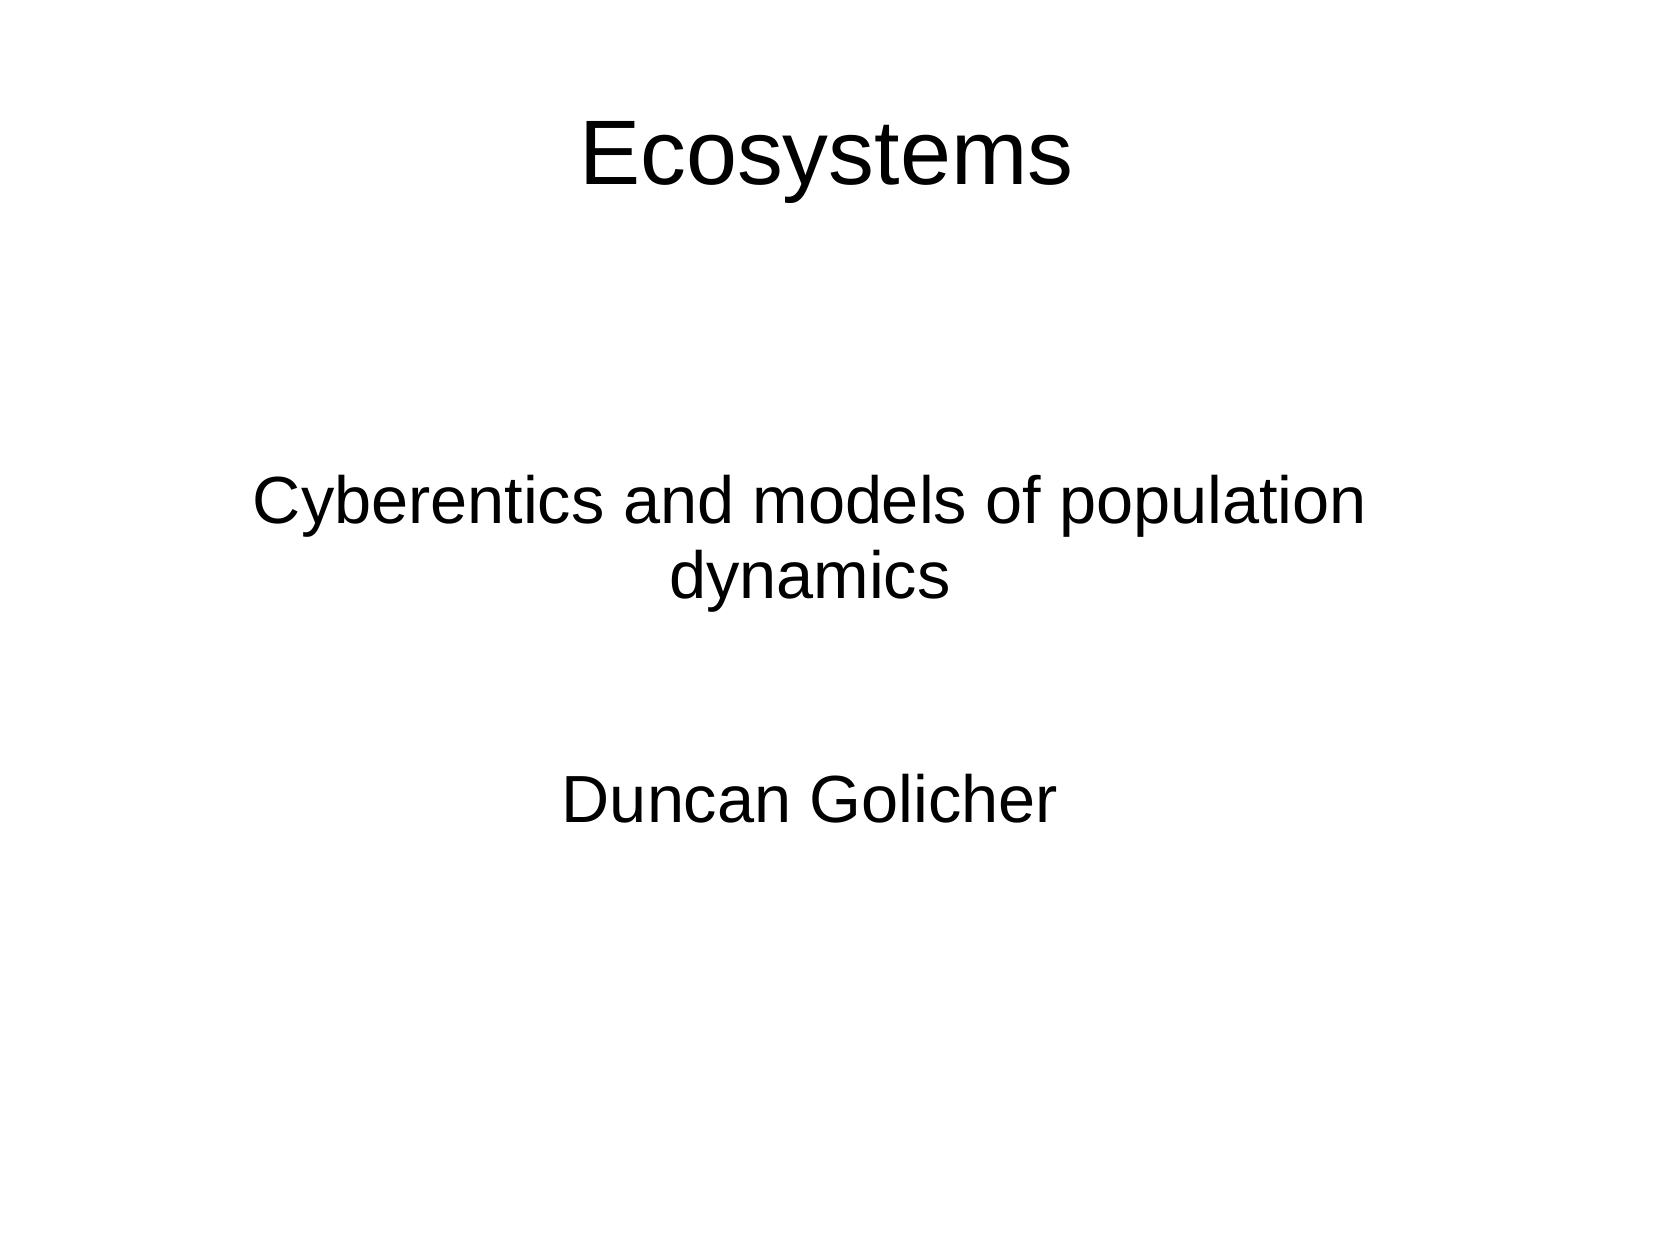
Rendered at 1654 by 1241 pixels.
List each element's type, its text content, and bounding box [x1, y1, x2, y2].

title Ecosystems [82, 49, 1571, 257]
subtitle Cyberentics and models of population dynamics Duncan Golicher [82, 290, 1538, 1010]
